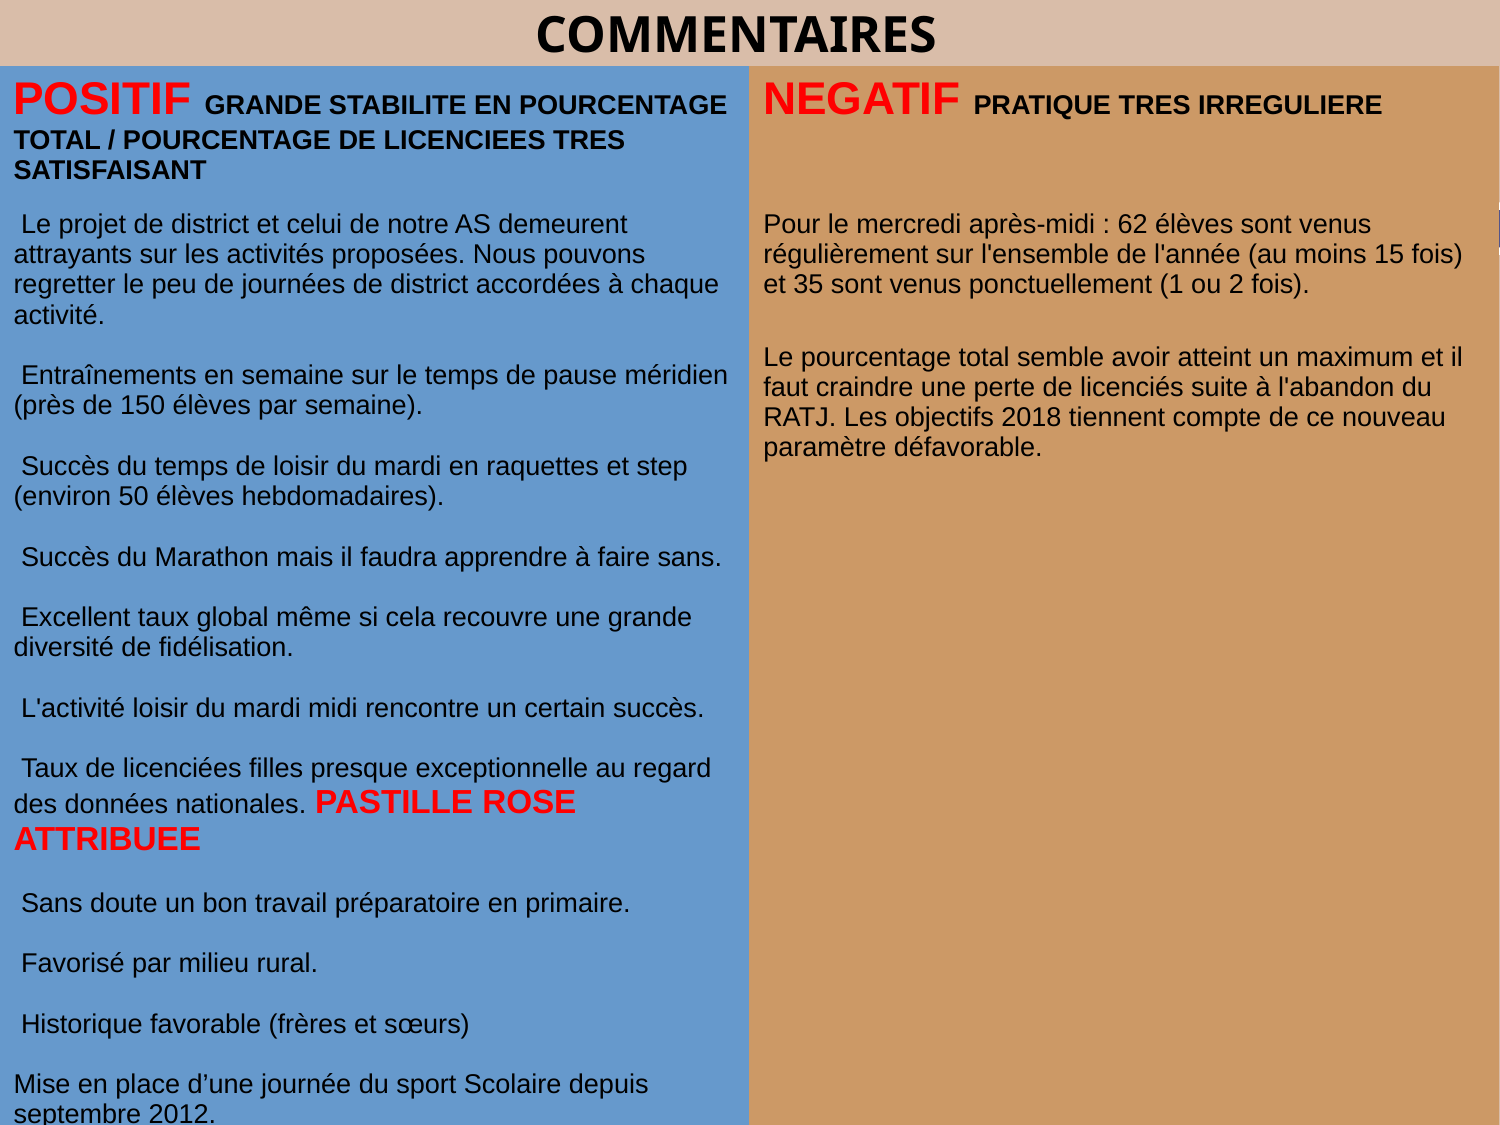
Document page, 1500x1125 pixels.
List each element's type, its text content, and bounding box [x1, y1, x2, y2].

text_box COMMENTAIRES [507, 0, 1016, 66]
table_cell Le projet de district et celui de notre AS demeurent attrayants sur les activités proposées. Nous pouvons regretter le peu de journées de district accordées à chaque activité. Entraînements en semaine sur le temps de pause méridien (près de 150 élèves par semaine). Succès du temps de loisir du mardi en raquettes et step (environ 50 élèves hebdomadaires). Succès du Marathon mais il faudra apprendre à faire sans. Excellent taux global même si cela recouvre une grande diversité de fidélisation. L'activité loisir du mardi midi rencontre un certain succès. Taux de licenciées filles presque exceptionnelle au regard des données nationales. PASTILLE ROSE ATTRIBUEE Sans doute un bon travail préparatoire en primaire. Favorisé par milieu rural. Historique favorable (frères et sœurs) Mise en place d’une journée du sport Scolaire depuis septembre 2012. [0, 201, 749, 1125]
table_cell Pour le mercredi après-midi : 62 élèves sont venus régulièrement sur l'ensemble de l'année (au moins 15 fois) et 35 sont venus ponctuellement (1 ou 2 fois). Le pourcentage total semble avoir atteint un maximum et il faut craindre une perte de licenciés suite à l'abandon du RATJ. Les objectifs 2018 tiennent compte de ce nouveau paramètre défavorable. [749, 201, 1499, 1125]
table_header NEGATIF PRATIQUE TRES IRREGULIERE [749, 66, 1499, 201]
table_header POSITIF GRANDE STABILITE EN POURCENTAGE TOTAL / POURCENTAGE DE LICENCIEES TRES SATISFAISANT [0, 66, 749, 201]
